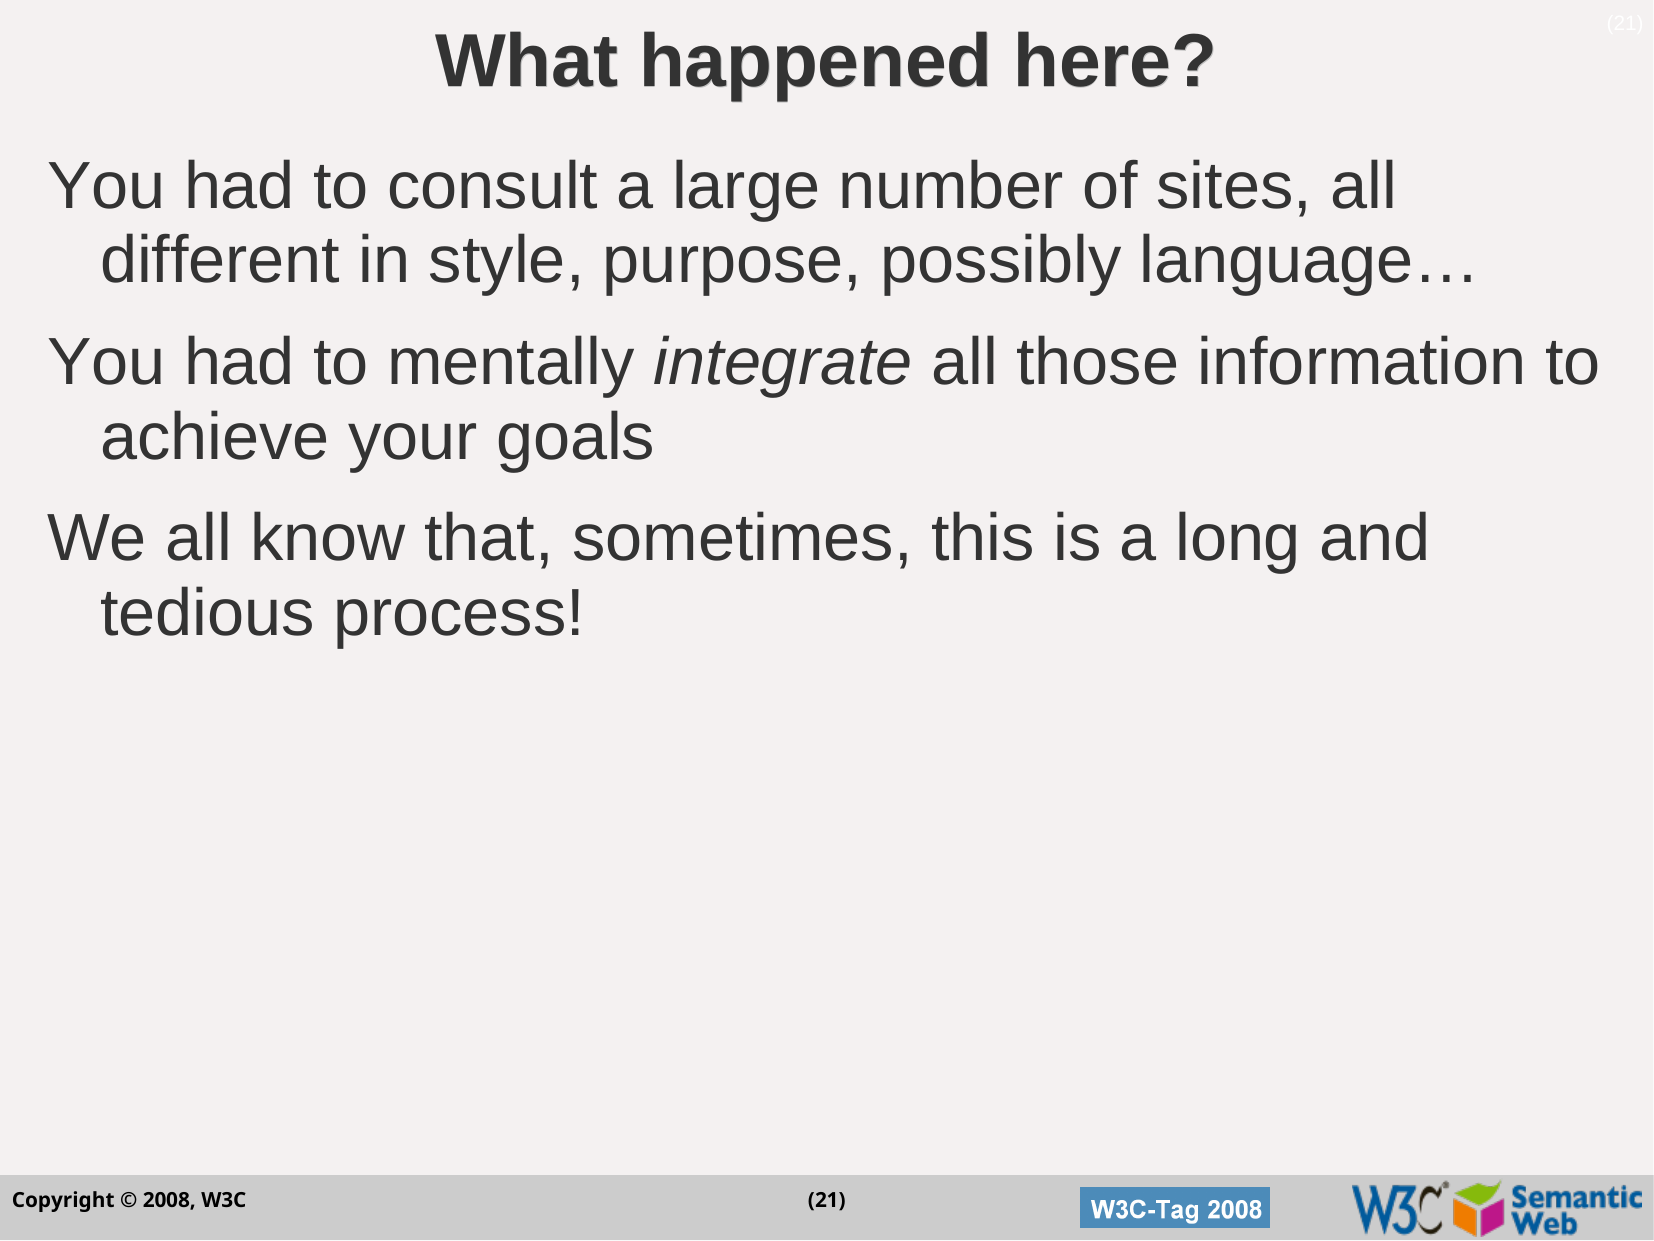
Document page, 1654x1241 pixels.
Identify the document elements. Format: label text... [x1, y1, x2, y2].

picture [1080, 1187, 1270, 1228]
picture [1352, 1178, 1642, 1237]
title What happened here? [0, 0, 1654, 119]
list You had to consult a large number of sites, all different in style, purpose, possibly language… You had to mentally integrate all those information to achieve your goals We all know that, sometimes, this is a long and tedious process! [29, 147, 1624, 1134]
